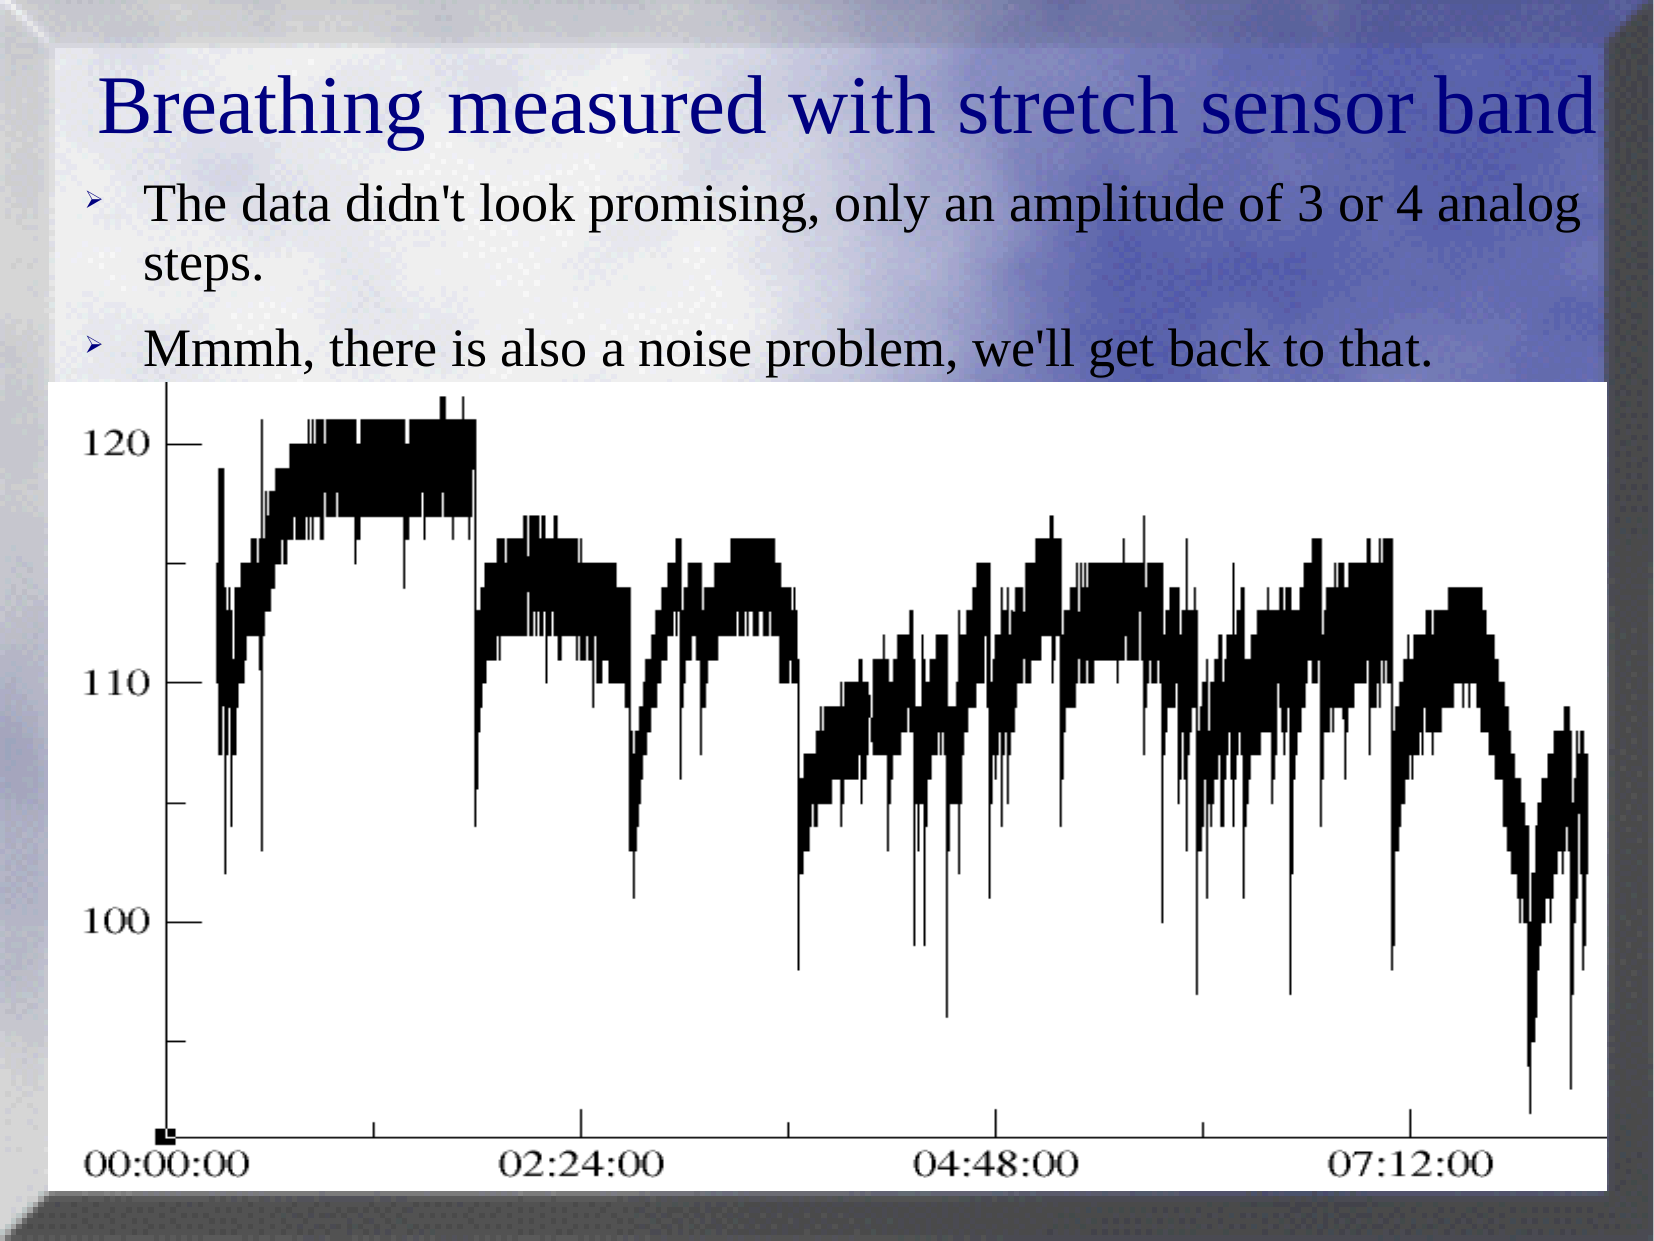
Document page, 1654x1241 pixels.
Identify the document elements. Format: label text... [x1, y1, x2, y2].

list The data didn't look promising, only an amplitude of 3 or 4 analog steps. Mmmh, there is also a noise problem, we'll get back to that. [84, 173, 1583, 378]
title Breathing measured with stretch sensor band [84, 52, 1614, 159]
picture [0, 0, 1654, 1241]
